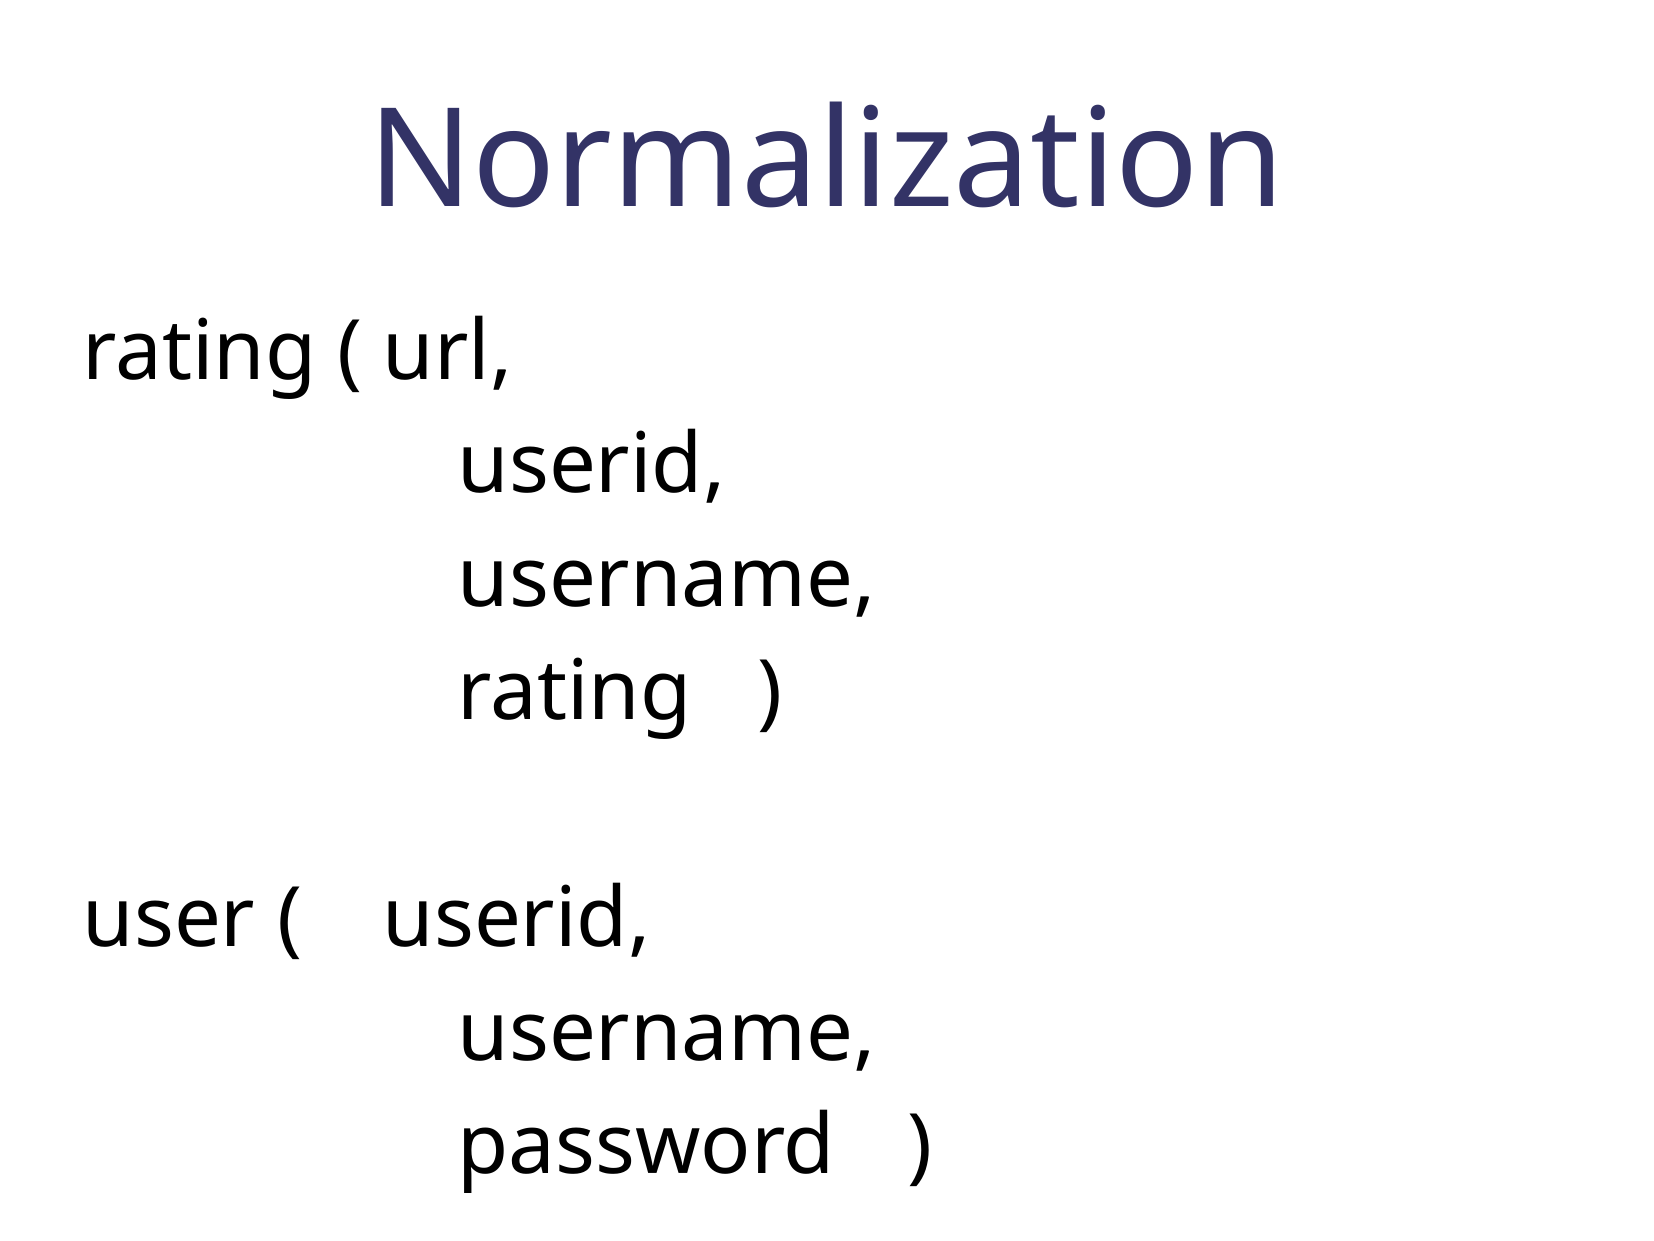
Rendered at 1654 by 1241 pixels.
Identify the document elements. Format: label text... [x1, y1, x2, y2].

title Normalization [82, 56, 1571, 250]
subtitle rating ( url, userid, username, rating ) user ( userid, username, password ) [82, 290, 1571, 1101]
